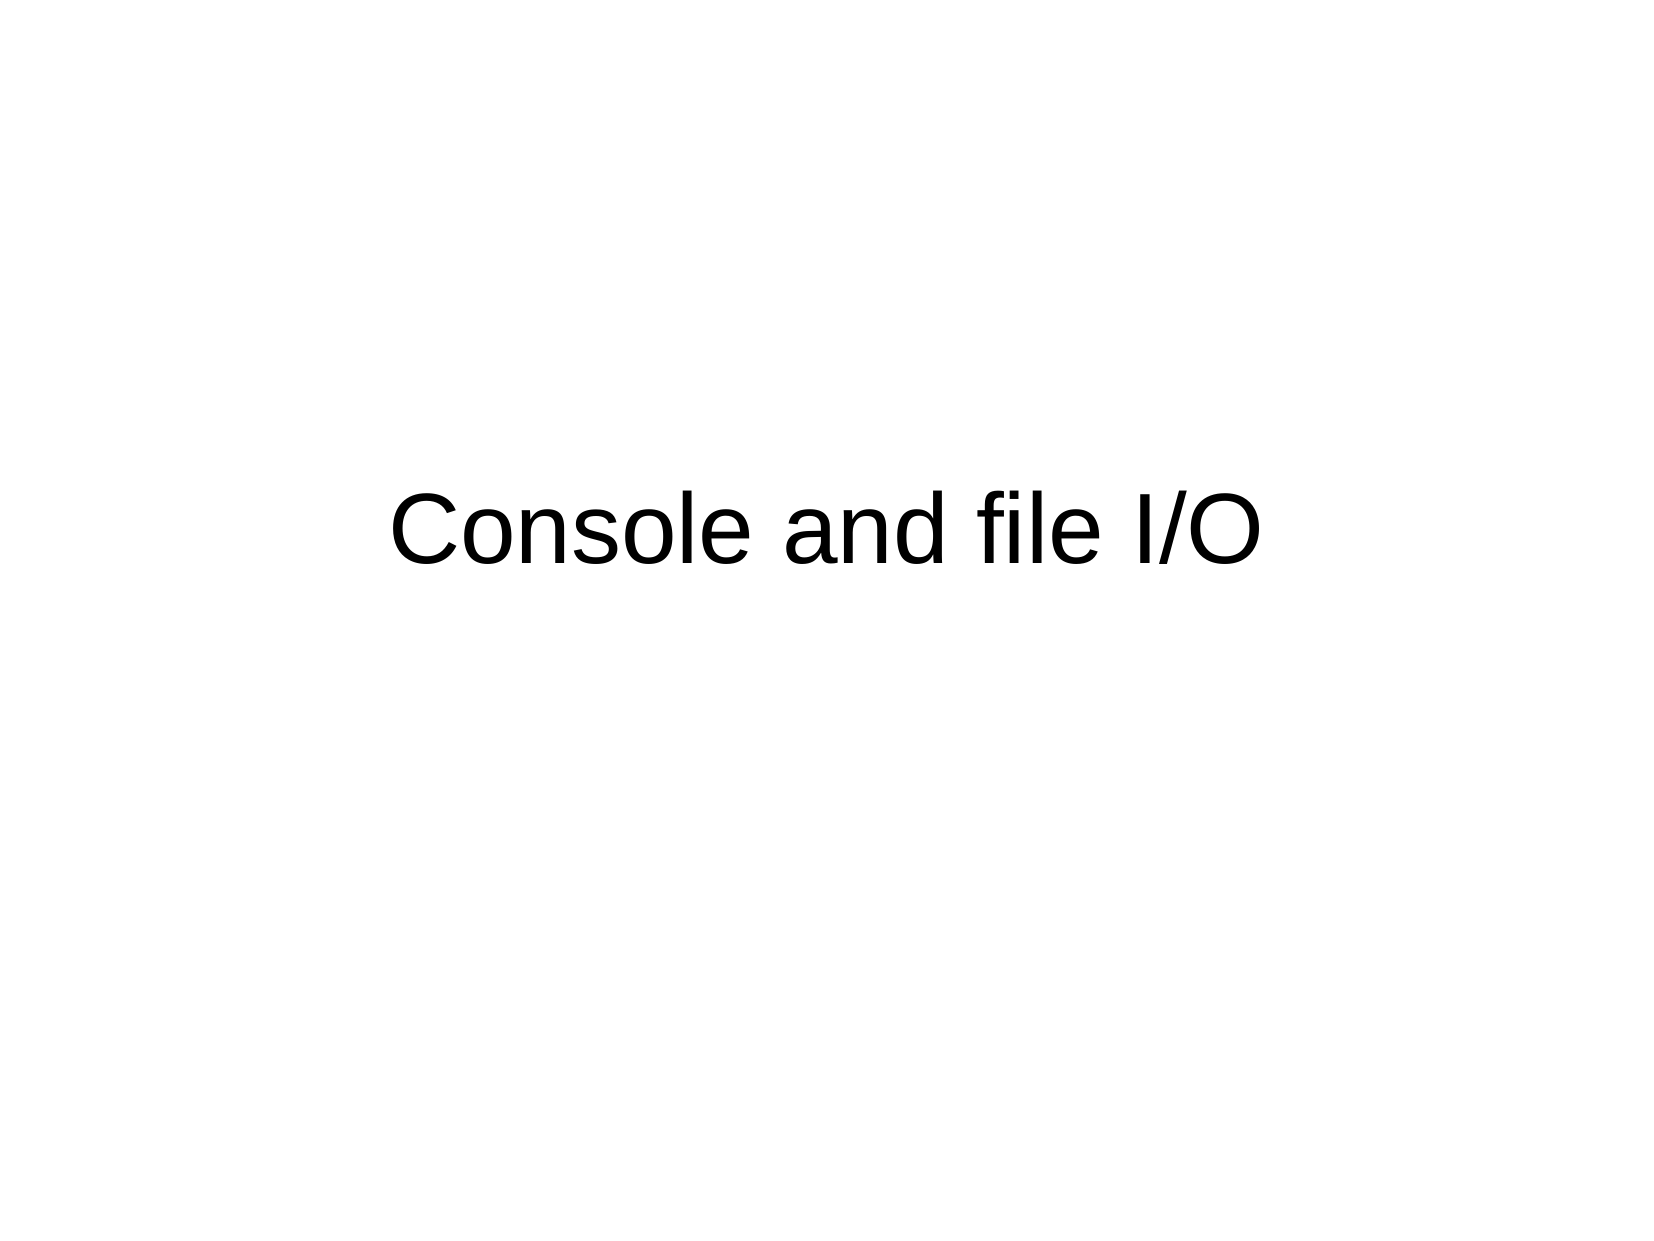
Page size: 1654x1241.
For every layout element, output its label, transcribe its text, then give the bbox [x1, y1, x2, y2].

subtitle Console and file I/O [82, 49, 1571, 1010]
